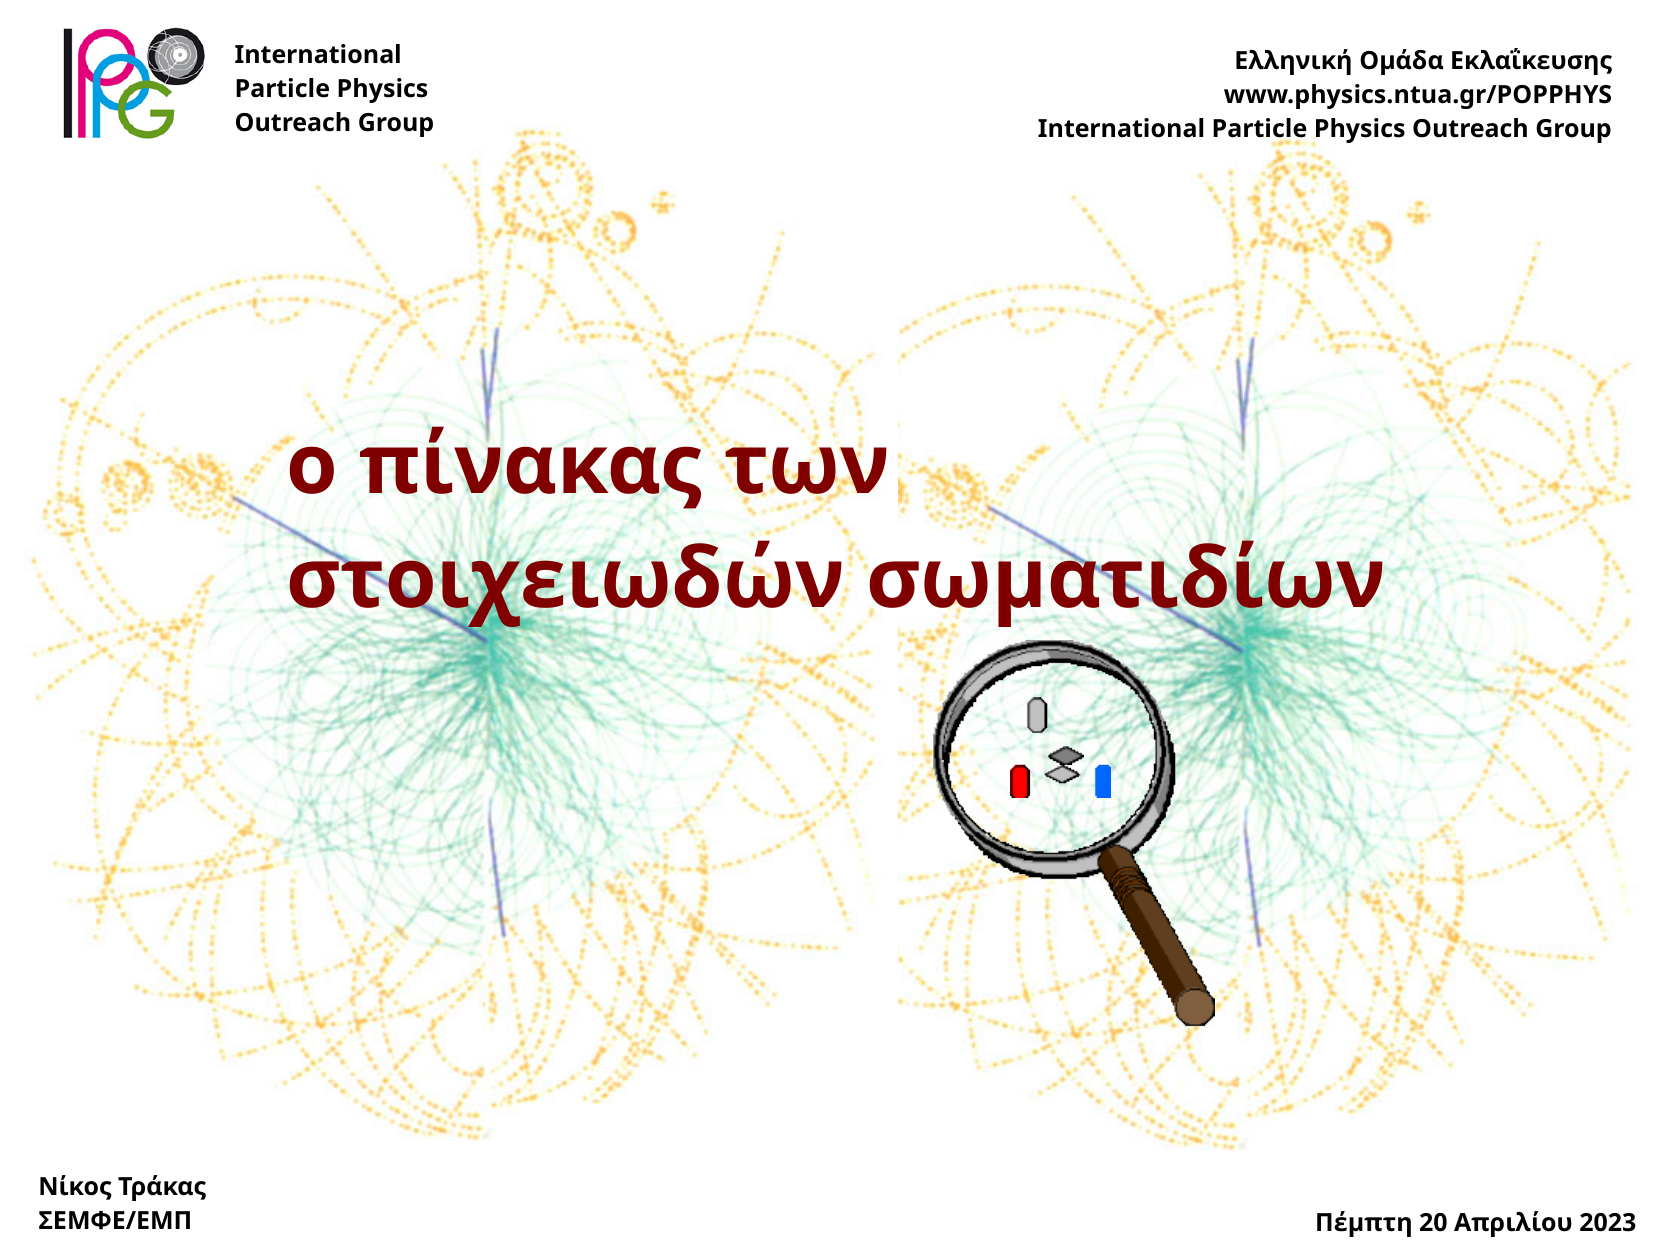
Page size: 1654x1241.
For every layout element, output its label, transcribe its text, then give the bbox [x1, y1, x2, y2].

picture [0, 5, 1654, 1241]
text_box ο πίνακας των στοιχειωδών σωματιδίων [271, 397, 1340, 614]
